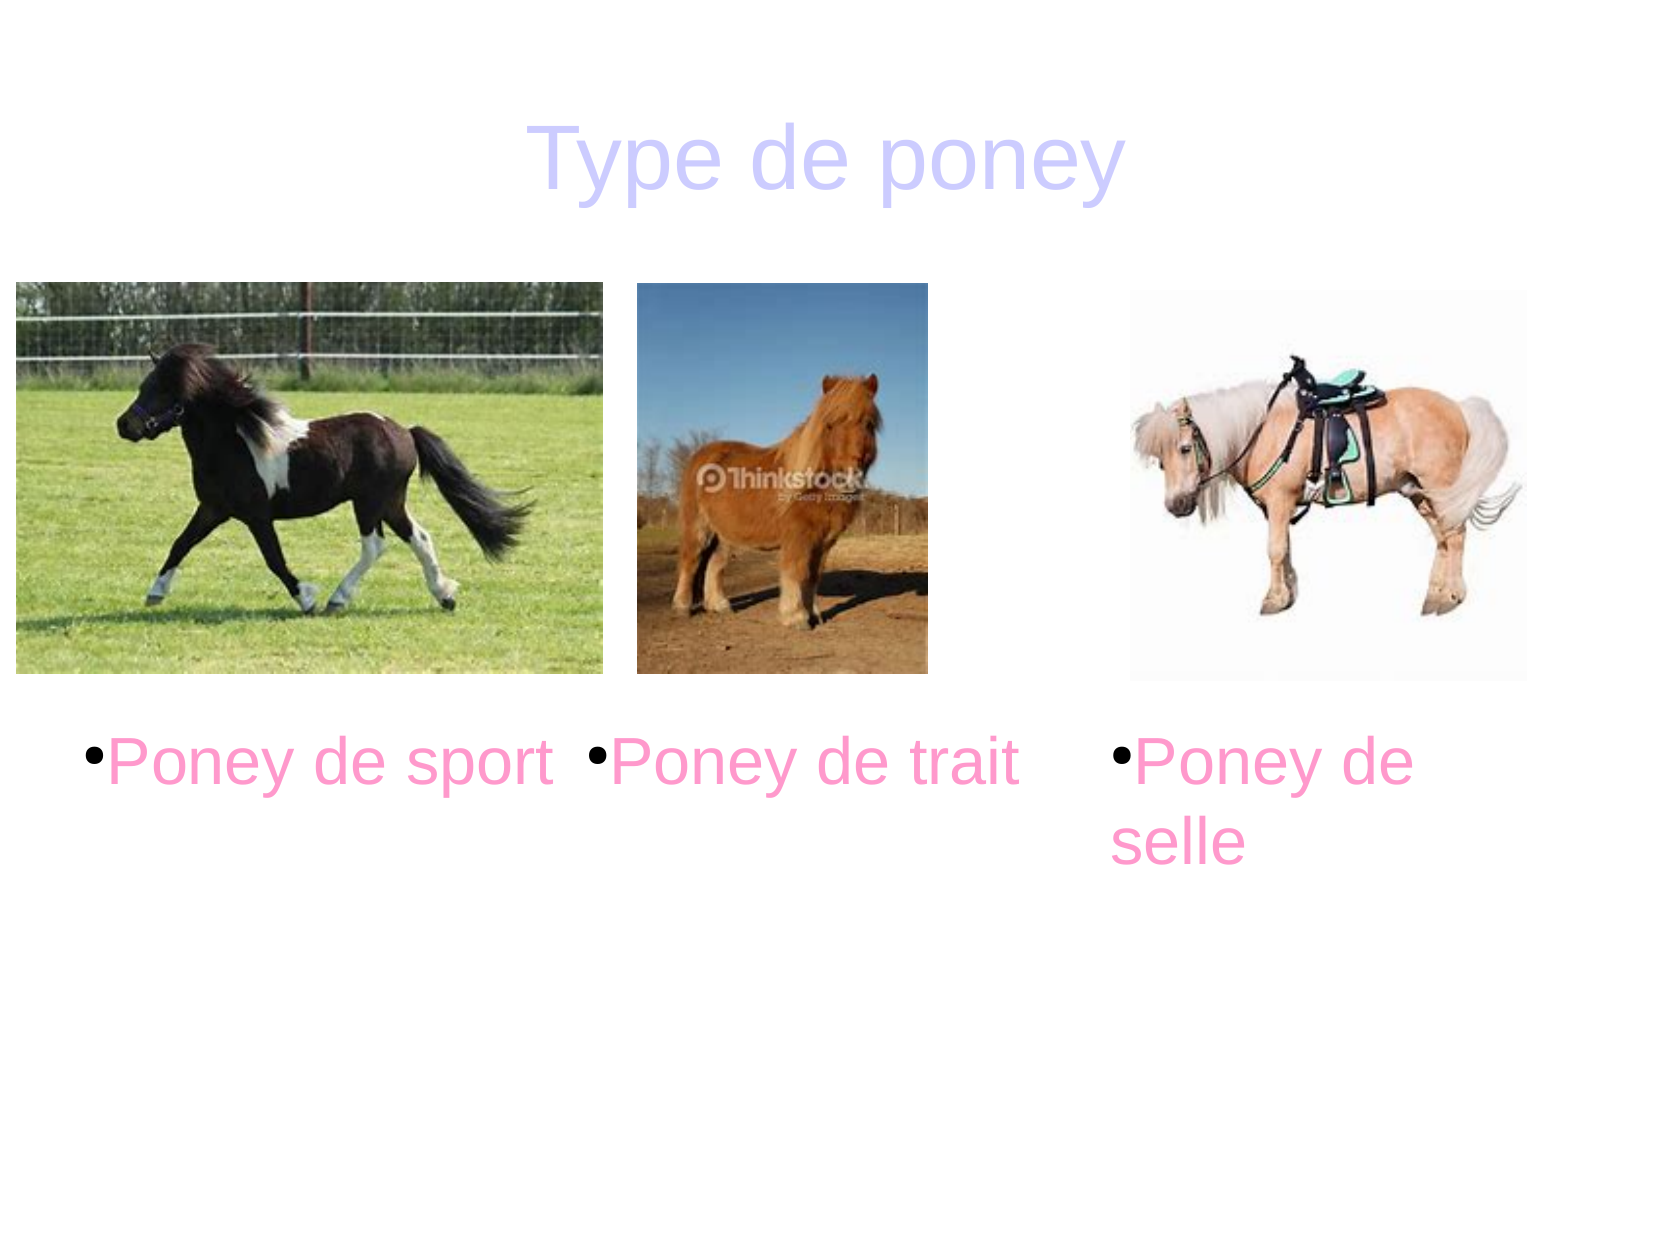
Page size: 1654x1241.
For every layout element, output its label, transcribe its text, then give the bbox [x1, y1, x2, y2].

list Poney de trait [585, 717, 1065, 1109]
list Poney de sport [82, 717, 562, 1109]
picture [16, 282, 603, 674]
picture [1130, 290, 1527, 681]
title Type de poney [82, 49, 1571, 257]
picture [637, 283, 928, 674]
list Poney de selle [1110, 717, 1569, 1109]
